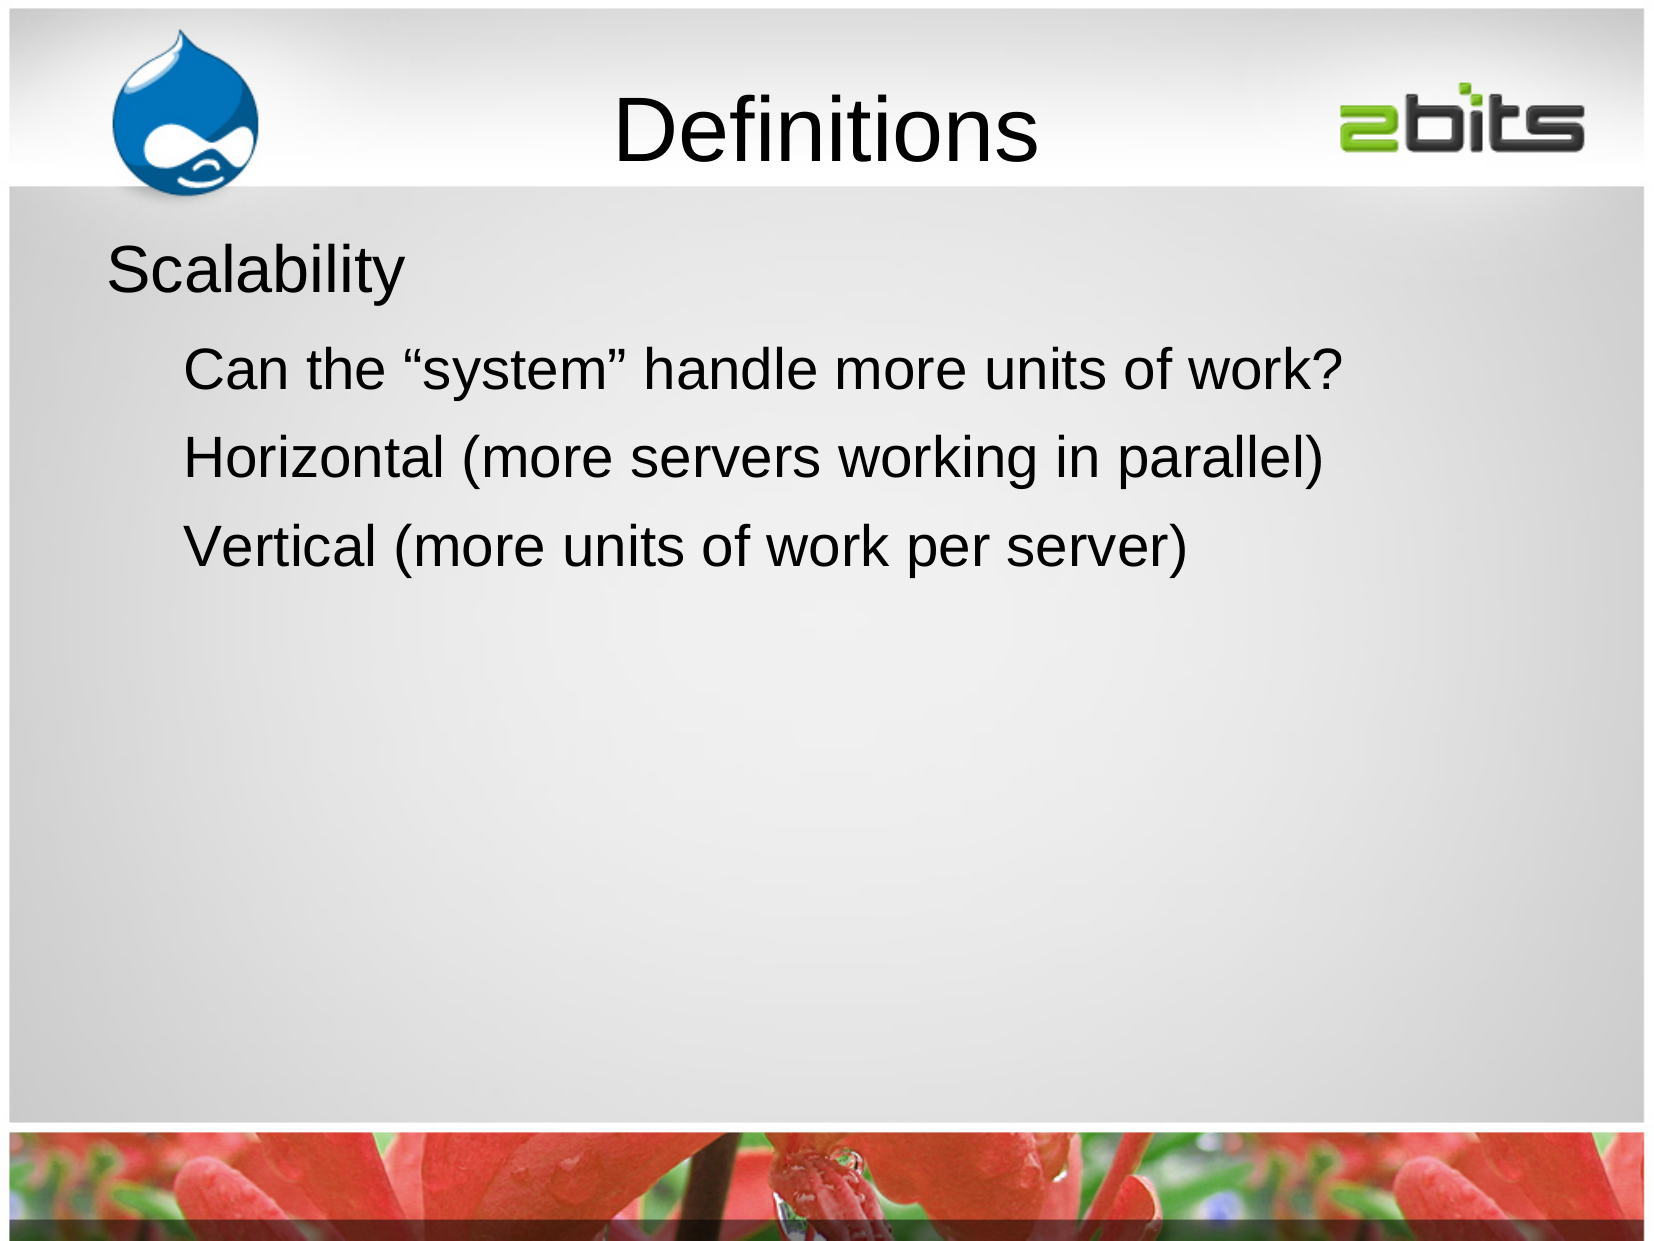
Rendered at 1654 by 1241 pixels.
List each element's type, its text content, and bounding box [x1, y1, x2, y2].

picture [0, 0, 1654, 1241]
title Definitions [82, 25, 1571, 233]
list Scalability Can the “system” handle more units of work? Horizontal (more servers working in parallel) Vertical (more units of work per server) [88, 232, 1577, 1051]
